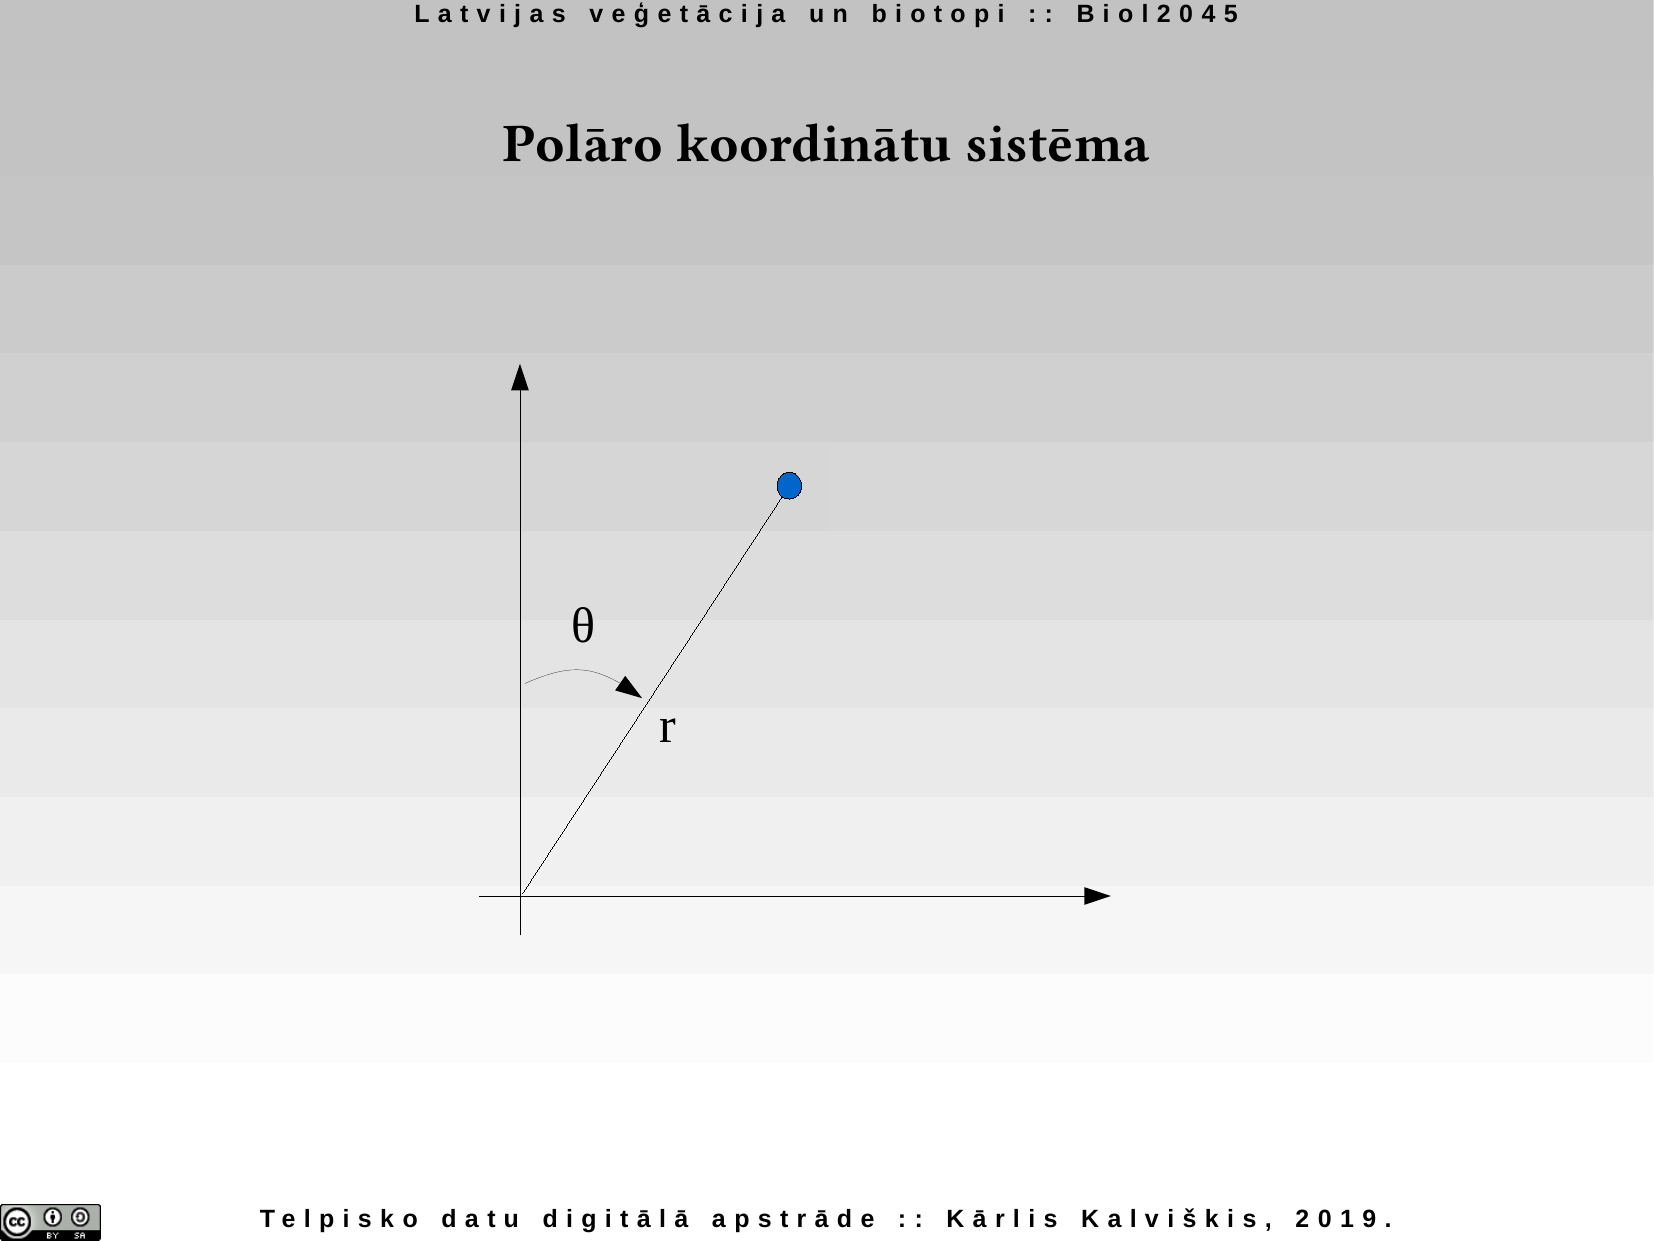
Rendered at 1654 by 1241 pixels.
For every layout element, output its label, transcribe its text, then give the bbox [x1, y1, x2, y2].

text_box [777, 472, 802, 500]
text_box θ [571, 598, 596, 654]
title Polāro koordinātu sistēma [0, 1, 1654, 287]
text_box r [659, 698, 677, 754]
picture [0, 287, 1654, 1241]
